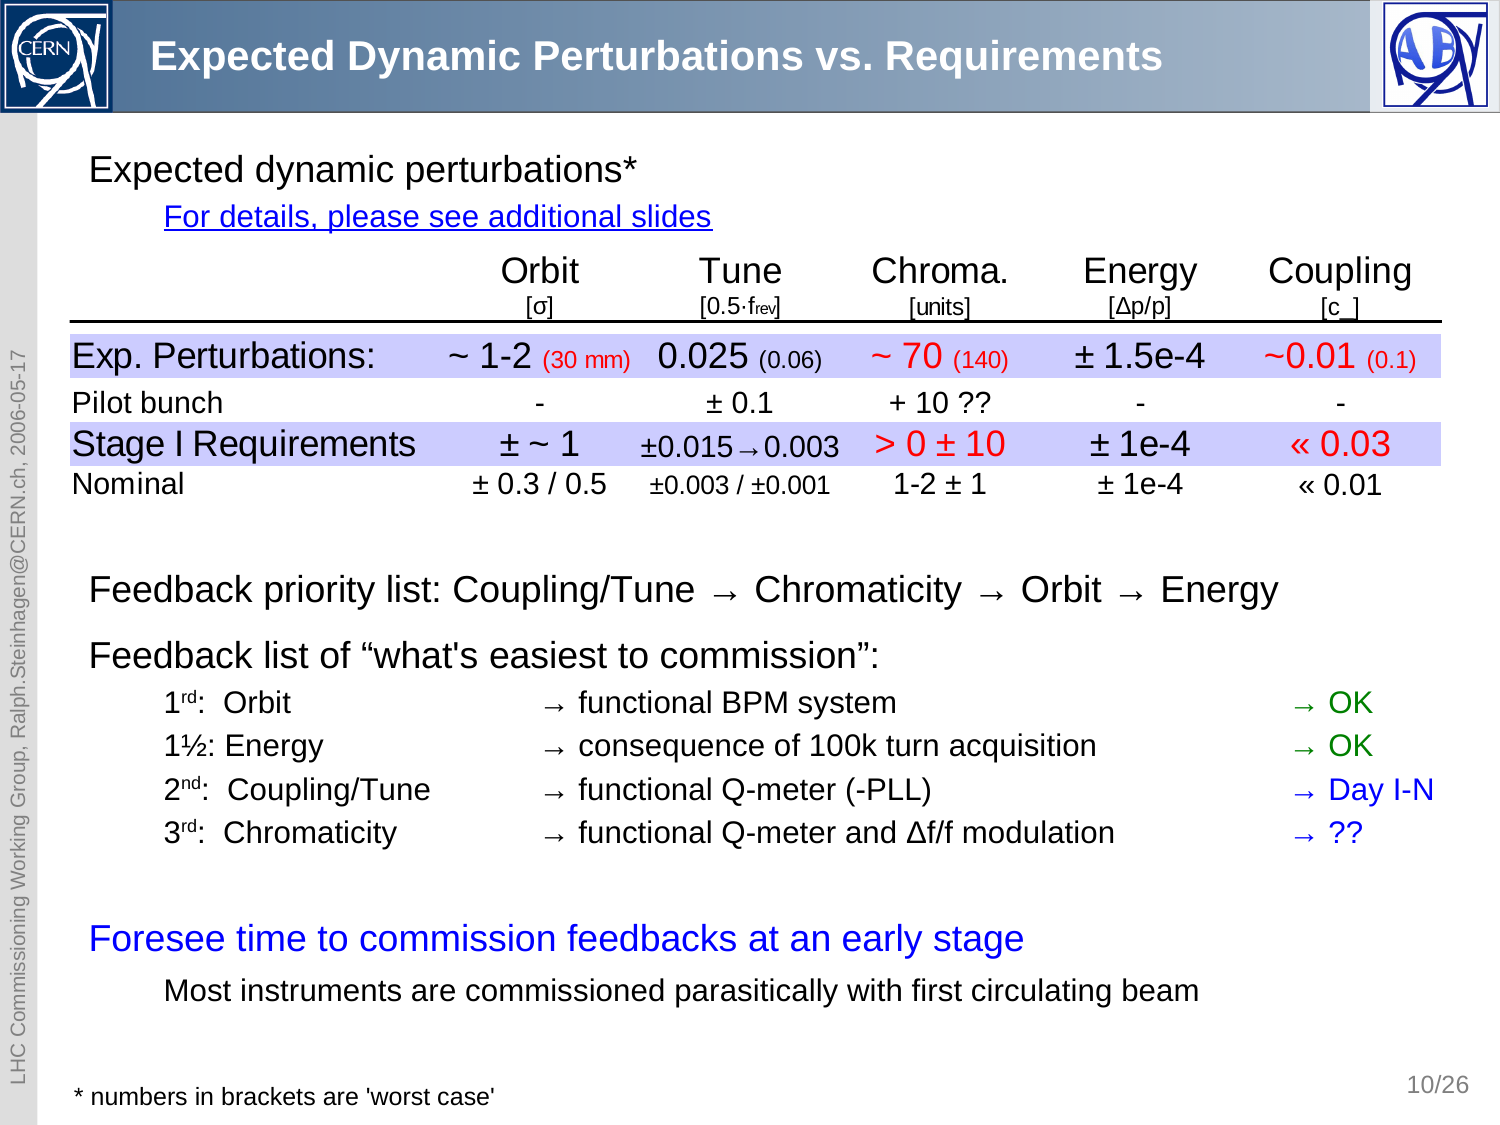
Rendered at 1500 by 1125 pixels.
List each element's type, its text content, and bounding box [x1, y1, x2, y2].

picture [0, 0, 113, 113]
picture [1382, 1, 1489, 108]
list Expected dynamic perturbations* For details, please see additional slides [88, 147, 1439, 266]
title Expected Dynamic Perturbations vs. Requirements [150, 0, 1201, 113]
text_box * numbers in brackets are 'worst case' [59, 1075, 1388, 1118]
chart [69, 248, 1443, 628]
list Feedback priority list: Coupling/Tune → Chromaticity → Orbit → Energy Feedback list of “what's easiest to commission”: 1rd: Orbit → functional BPM system → OK 1½: Energy → consequence of 100k turn acquisition → OK 2nd: Coupling/Tune → functional Q-meter (-PLL) → Day I-N 3rd: Chromaticity → functional Q-meter and Δf/f modulation → ?? Foresee time to commission feedbacks at an early stage Most instruments are commissioned parasitically with first circulating beam [88, 566, 1439, 1010]
